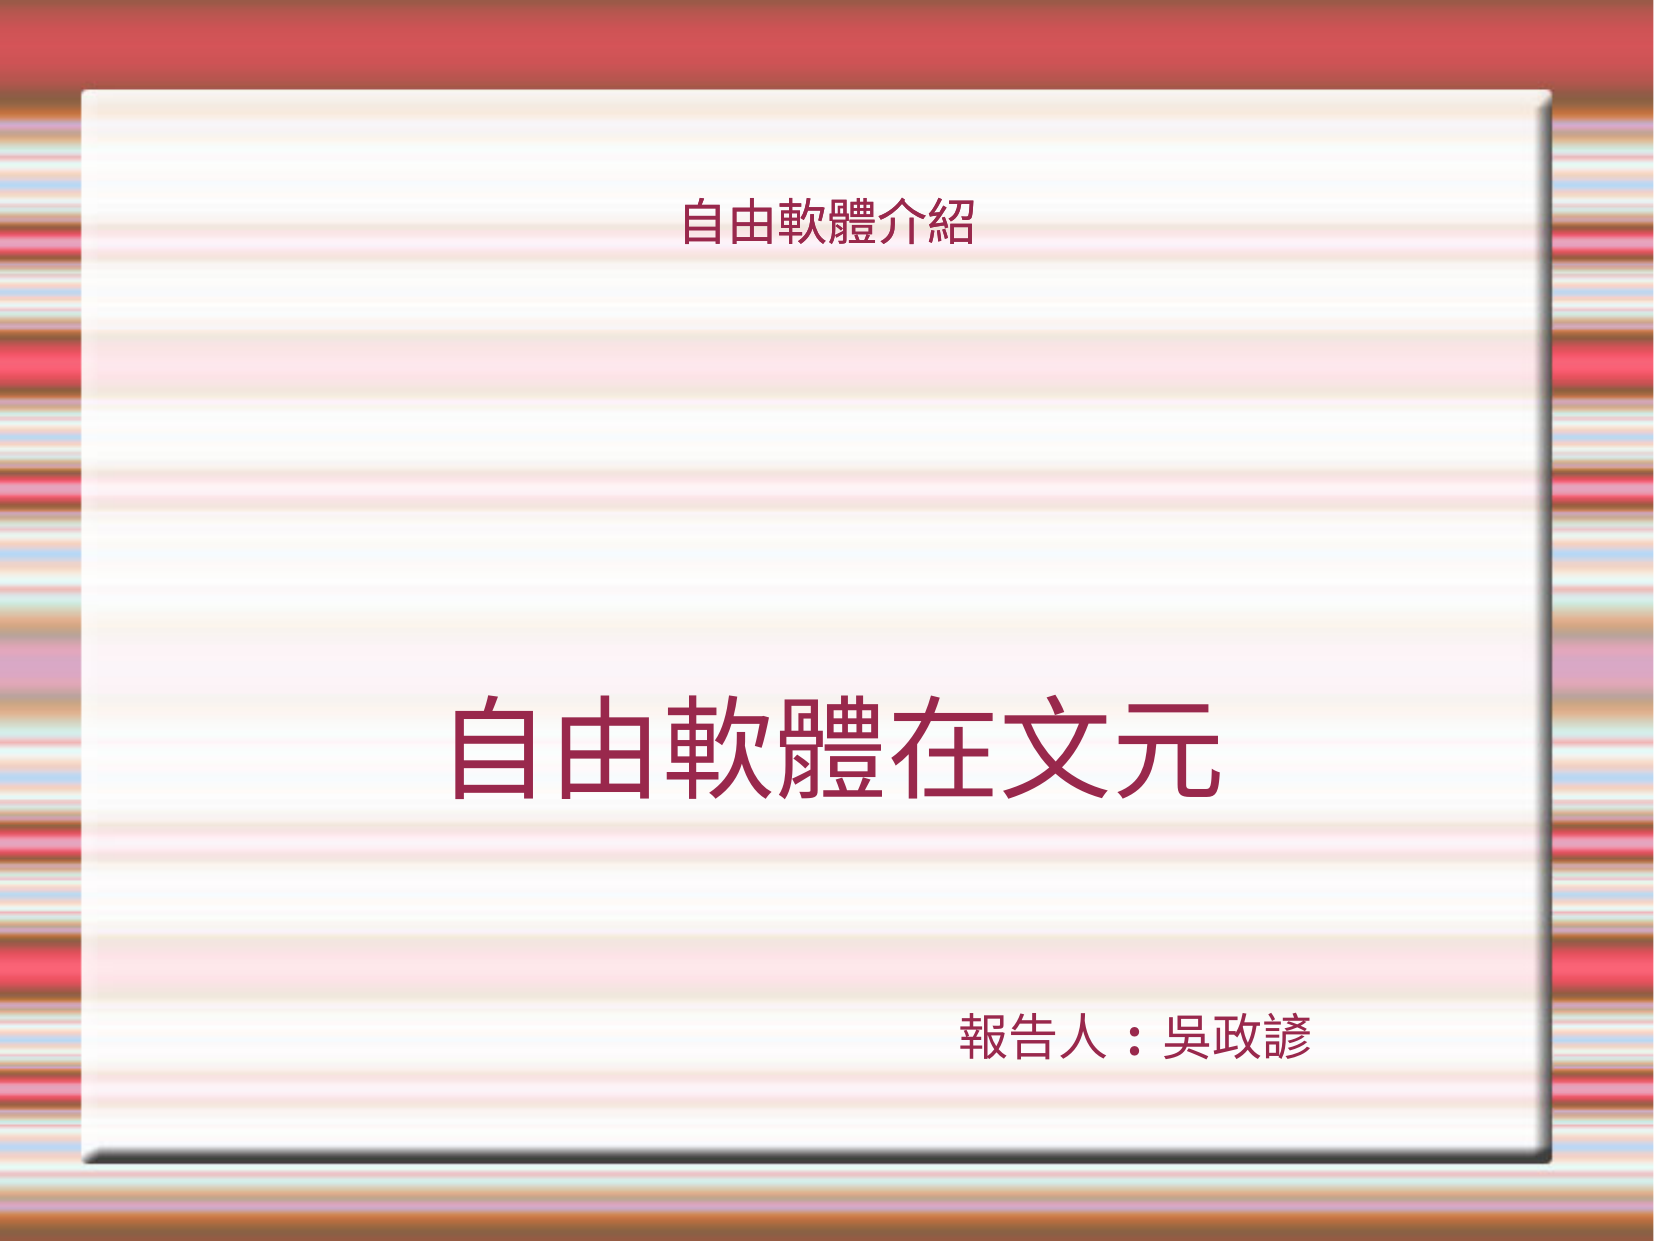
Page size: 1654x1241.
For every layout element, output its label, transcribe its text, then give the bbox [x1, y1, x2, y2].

picture [0, 0, 1654, 1241]
subtitle 自由軟體在文元 [134, 350, 1516, 1133]
title 自由軟體介紹 [121, 114, 1534, 322]
title 報告人:吳政諺 [679, 974, 1592, 1093]
